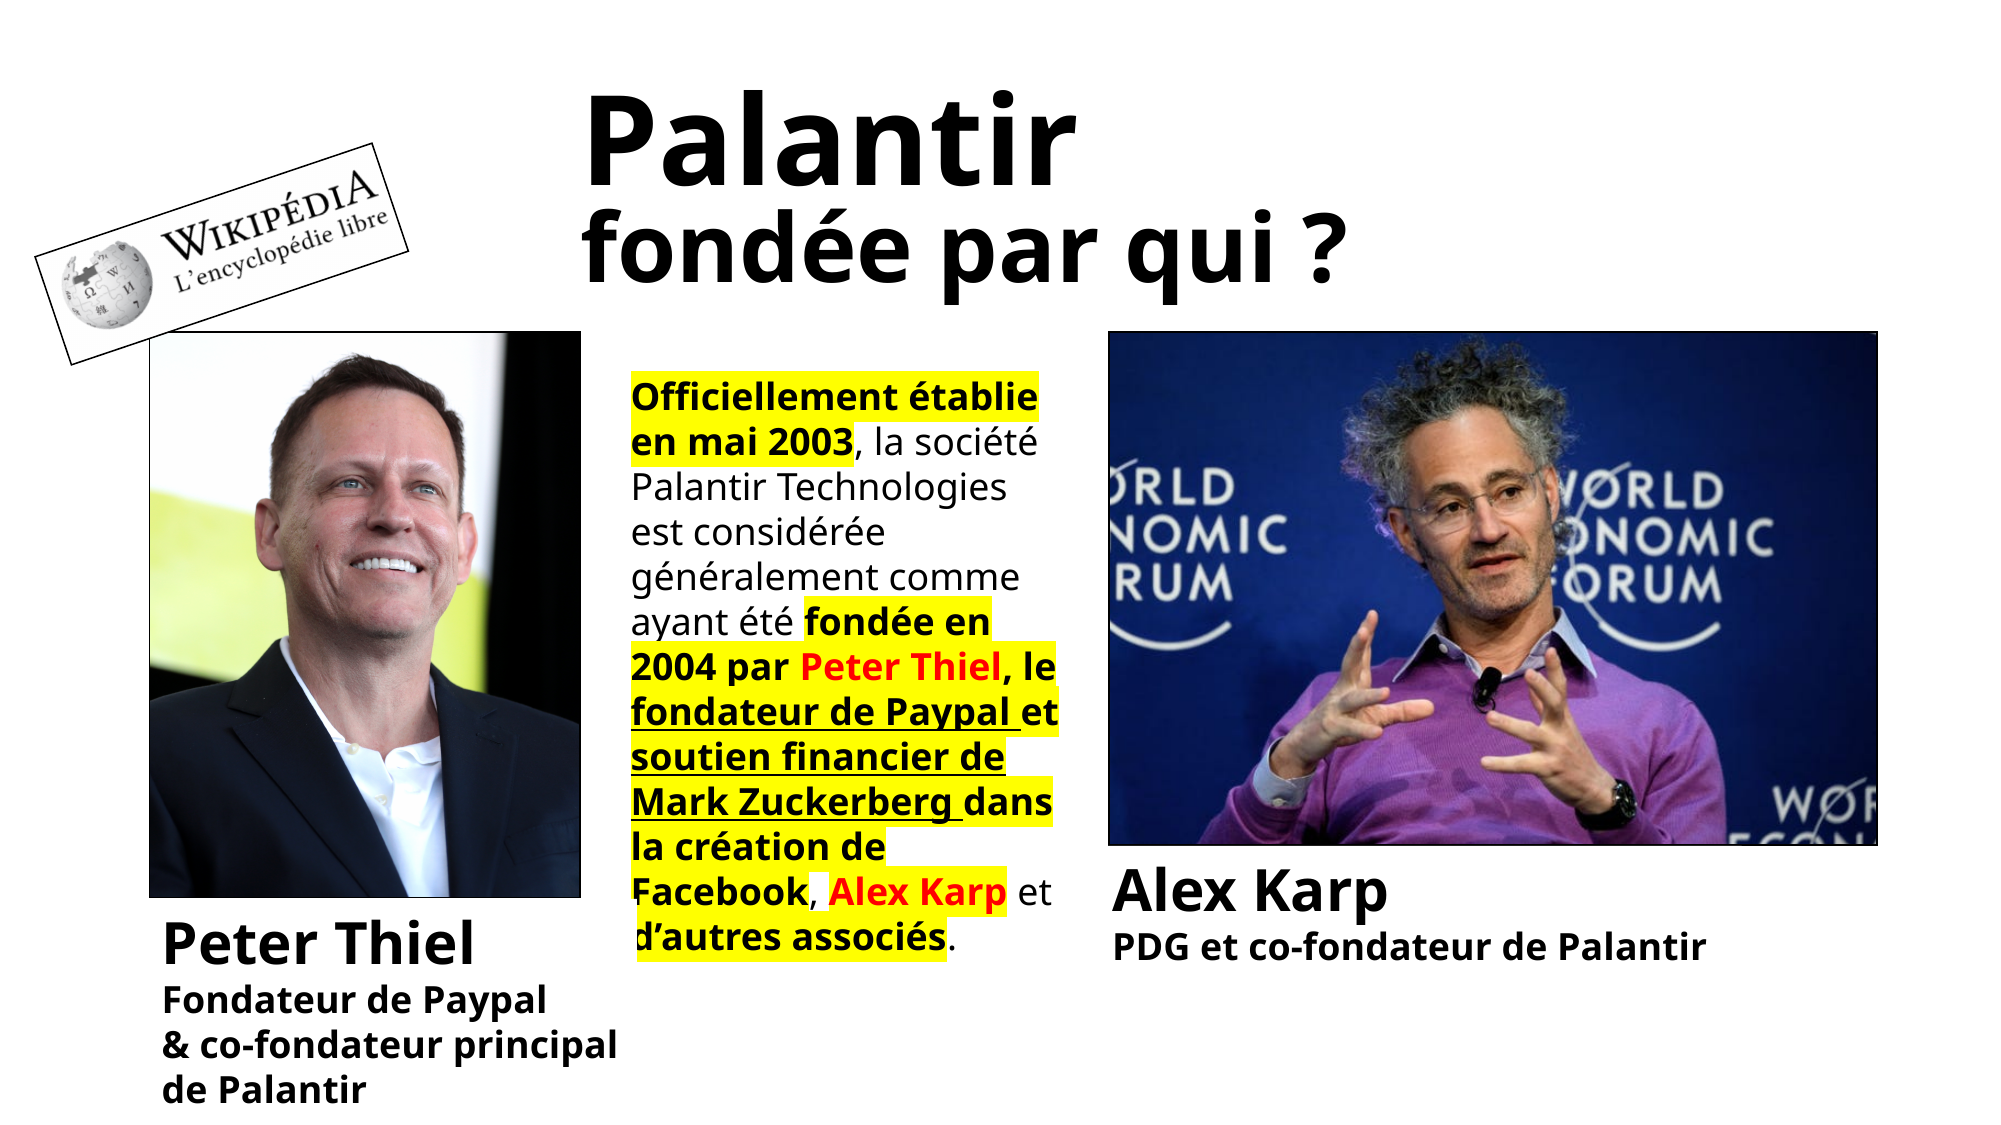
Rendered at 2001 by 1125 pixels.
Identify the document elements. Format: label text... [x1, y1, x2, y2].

picture [1109, 332, 1877, 845]
text_box Peter Thiel Fondateur de Paypal & co-fondateur principal de Palantir [146, 898, 637, 1122]
picture [36, 144, 408, 364]
text_box Palantir fondée par qui ? [565, 52, 1655, 339]
text_box Alex Karp PDG et co-fondateur de Palantir [1097, 845, 1742, 978]
picture [150, 332, 580, 897]
text_box Officiellement établie en mai 2003, la société Palantir Technologies est considérée généralement comme ayant été fondée en 2004 par Peter Thiel, le fondateur de Paypal et soutien financier de Mark Zuckerberg dans la création de Facebook, Alex Karp et d’autres associés. [615, 365, 1081, 927]
